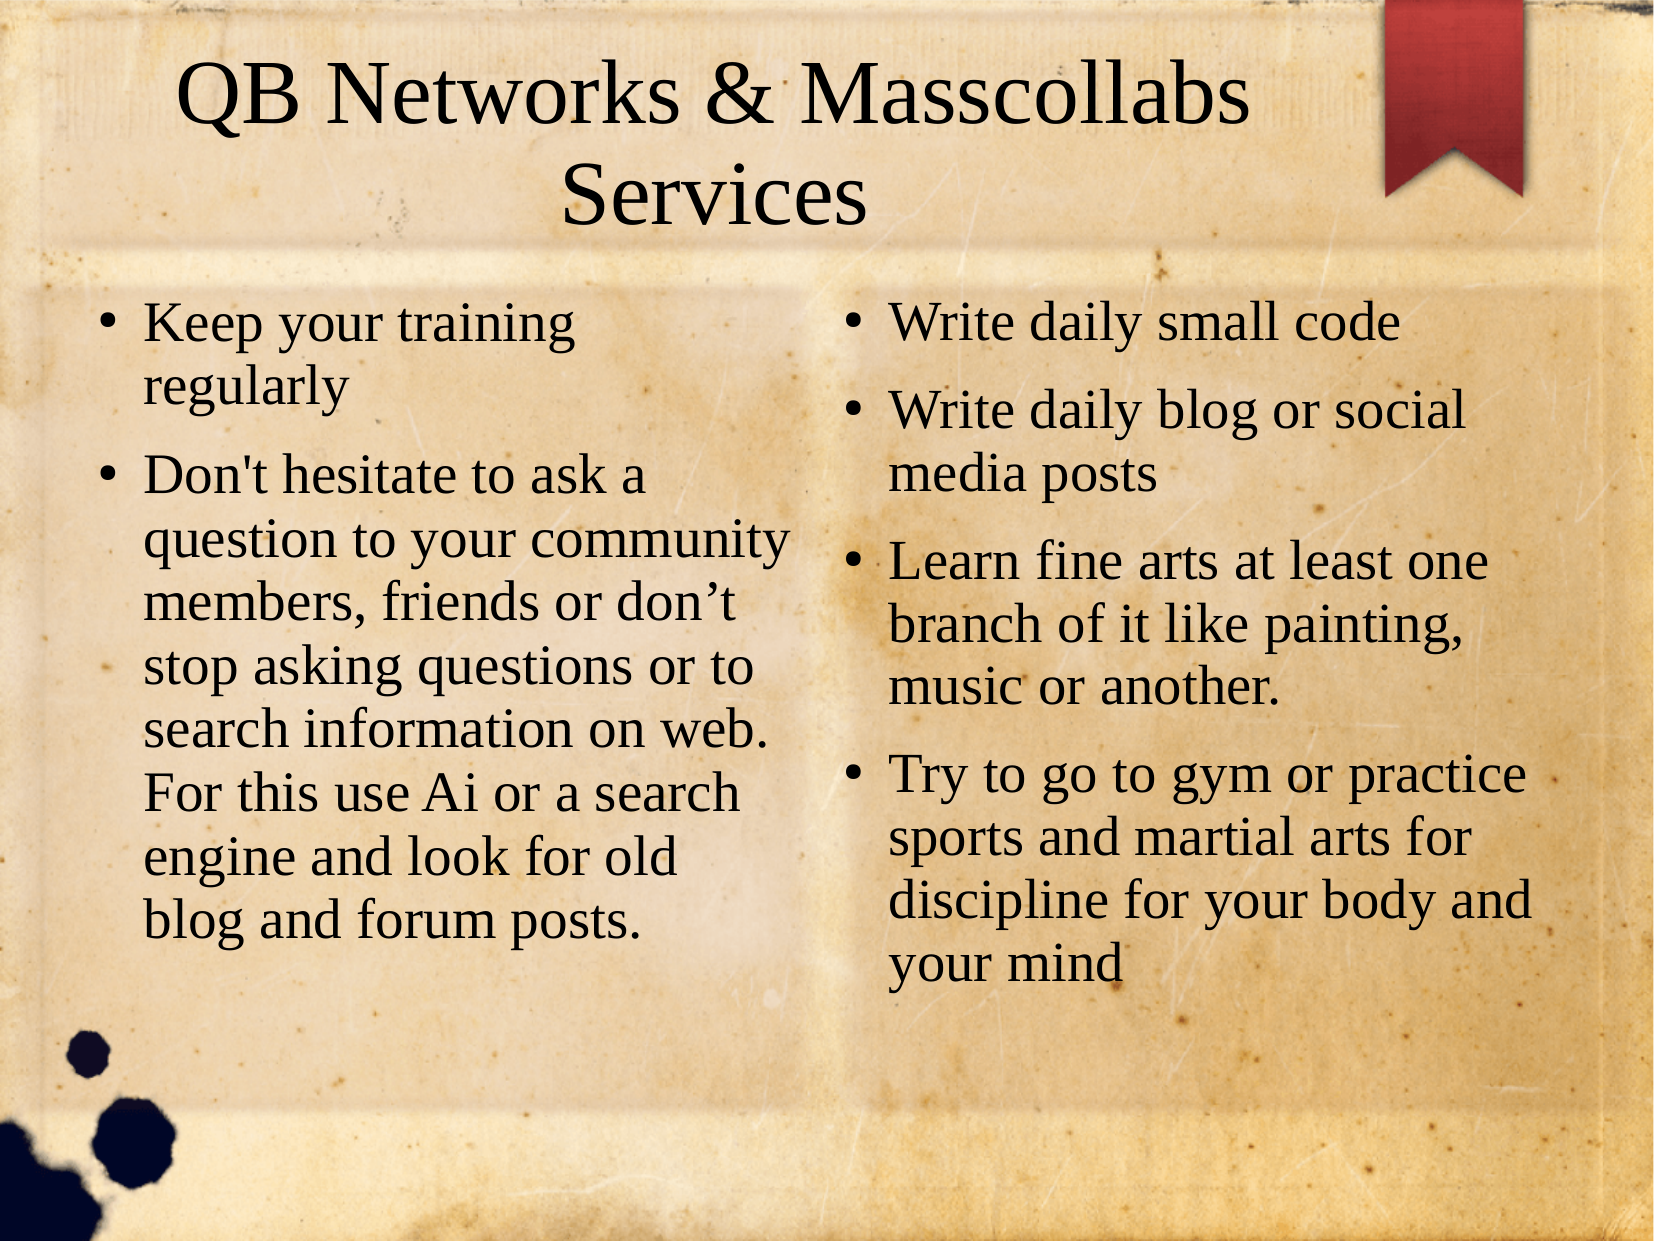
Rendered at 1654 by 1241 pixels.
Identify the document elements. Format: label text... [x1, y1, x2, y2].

list Write daily small code Write daily blog or social media posts Learn fine arts at least one branch of it like painting, music or another. Try to go to gym or practice sports and martial arts for discipline for your body and your mind [828, 290, 1539, 1010]
title QB Networks & Masscollabs Services [82, 41, 1347, 245]
list Keep your training regularly Don't hesitate to ask a question to your community members, friends or don’t stop asking questions or to search information on web. For this use Ai or a search engine and look for old blog and forum posts. [82, 290, 793, 1010]
picture [0, 0, 1654, 1241]
